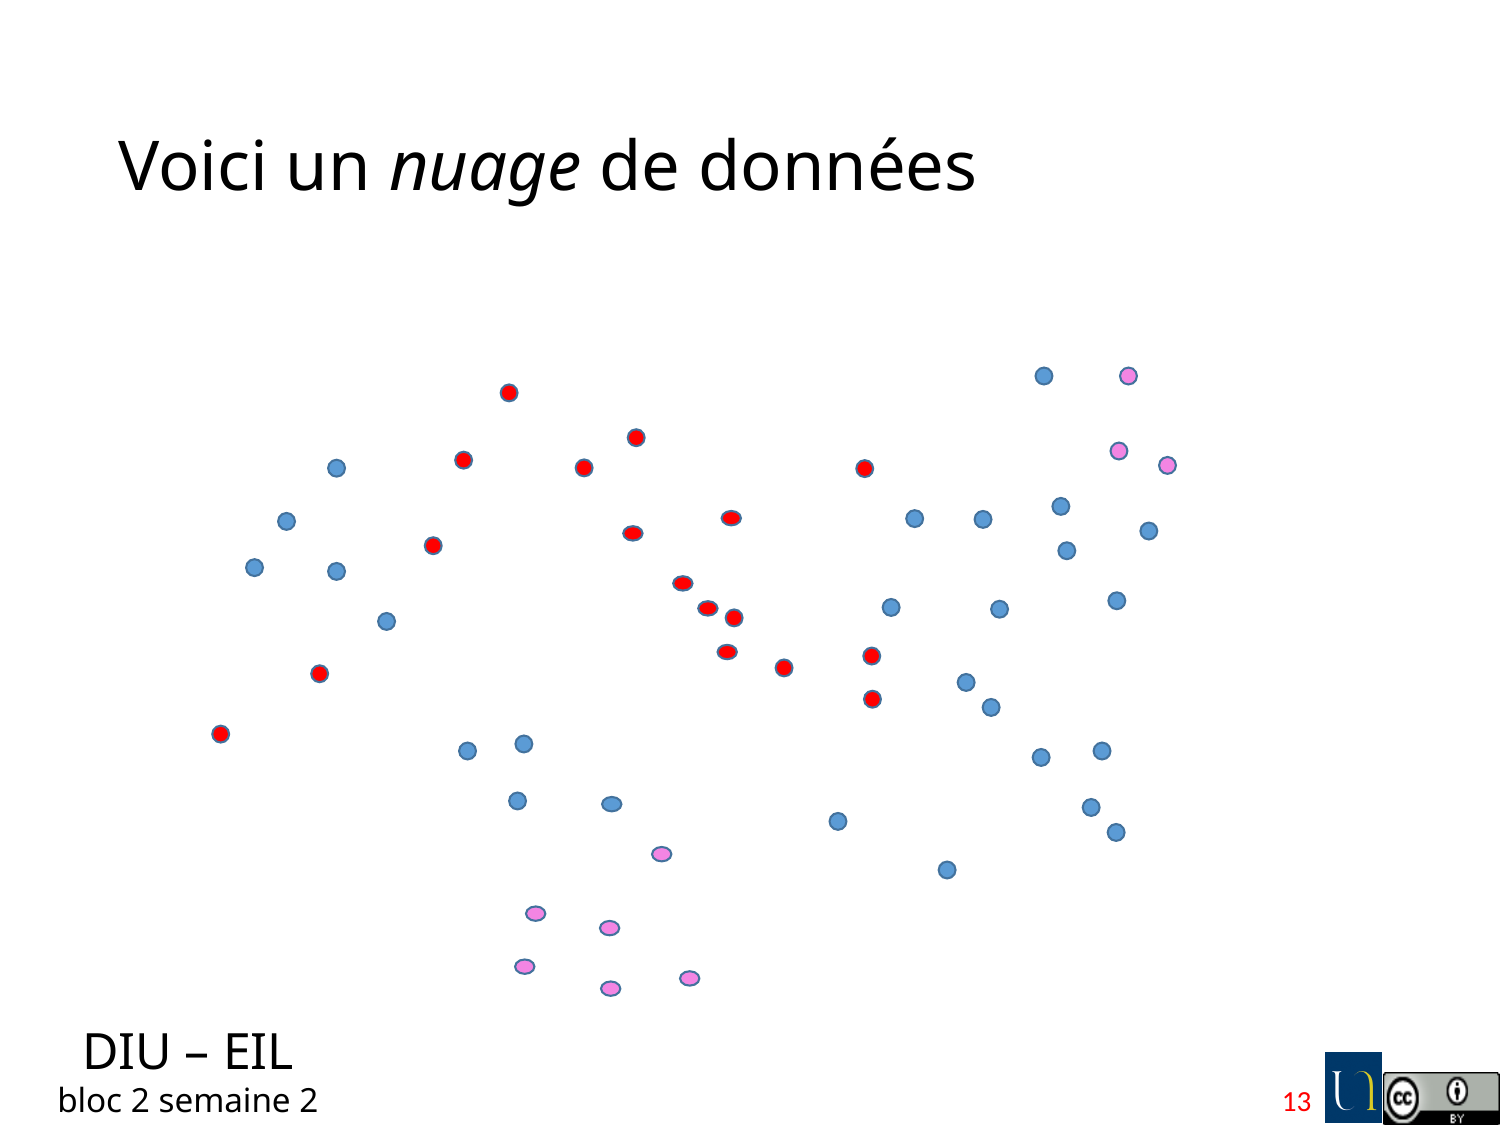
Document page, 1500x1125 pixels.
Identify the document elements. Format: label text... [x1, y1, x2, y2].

text_box [725, 609, 743, 627]
text_box [328, 459, 346, 477]
text_box [673, 576, 693, 591]
text_box [328, 562, 346, 580]
text_box [1093, 742, 1111, 760]
text_box [982, 698, 1000, 716]
text_box [515, 735, 533, 753]
text_box [455, 451, 473, 469]
text_box [1108, 592, 1126, 610]
text_box [1032, 748, 1050, 766]
text_box [698, 601, 718, 616]
text_box [863, 647, 881, 665]
text_box [526, 906, 546, 921]
slide_number <numéro> [1240, 1070, 1327, 1125]
text_box [1107, 823, 1125, 841]
text_box [623, 526, 643, 541]
text_box [938, 861, 956, 879]
text_box [599, 920, 620, 936]
text_box [1035, 367, 1053, 385]
title Voici un nuage de données [103, 59, 1397, 278]
text_box [601, 981, 621, 996]
text_box [652, 846, 672, 862]
picture [1325, 1052, 1382, 1123]
text_box [515, 959, 535, 974]
text_box [856, 460, 874, 478]
text_box [906, 510, 924, 528]
text_box [212, 725, 230, 743]
text_box [680, 971, 700, 986]
text_box [278, 512, 295, 530]
text_box [1140, 522, 1158, 540]
text_box [991, 600, 1009, 618]
text_box [311, 665, 329, 683]
text_box [627, 429, 645, 447]
text_box [378, 612, 396, 630]
picture [1383, 1072, 1500, 1125]
text_box [602, 796, 622, 812]
text_box [509, 792, 527, 810]
text_box [717, 644, 737, 660]
text_box [721, 510, 741, 526]
text_box [882, 598, 900, 616]
text_box [575, 459, 593, 477]
text_box [1058, 542, 1076, 560]
text_box [1159, 456, 1176, 474]
text_box [829, 812, 847, 830]
text_box [500, 384, 518, 402]
text_box [1120, 367, 1137, 385]
text_box [974, 510, 992, 528]
text_box [424, 537, 442, 555]
text_box [957, 673, 975, 691]
text_box [246, 559, 263, 577]
text_box [459, 742, 476, 760]
text_box [1052, 497, 1070, 515]
text_box [864, 690, 881, 708]
text_box [1110, 442, 1128, 460]
text_box [775, 659, 793, 677]
text_box [1082, 799, 1100, 816]
